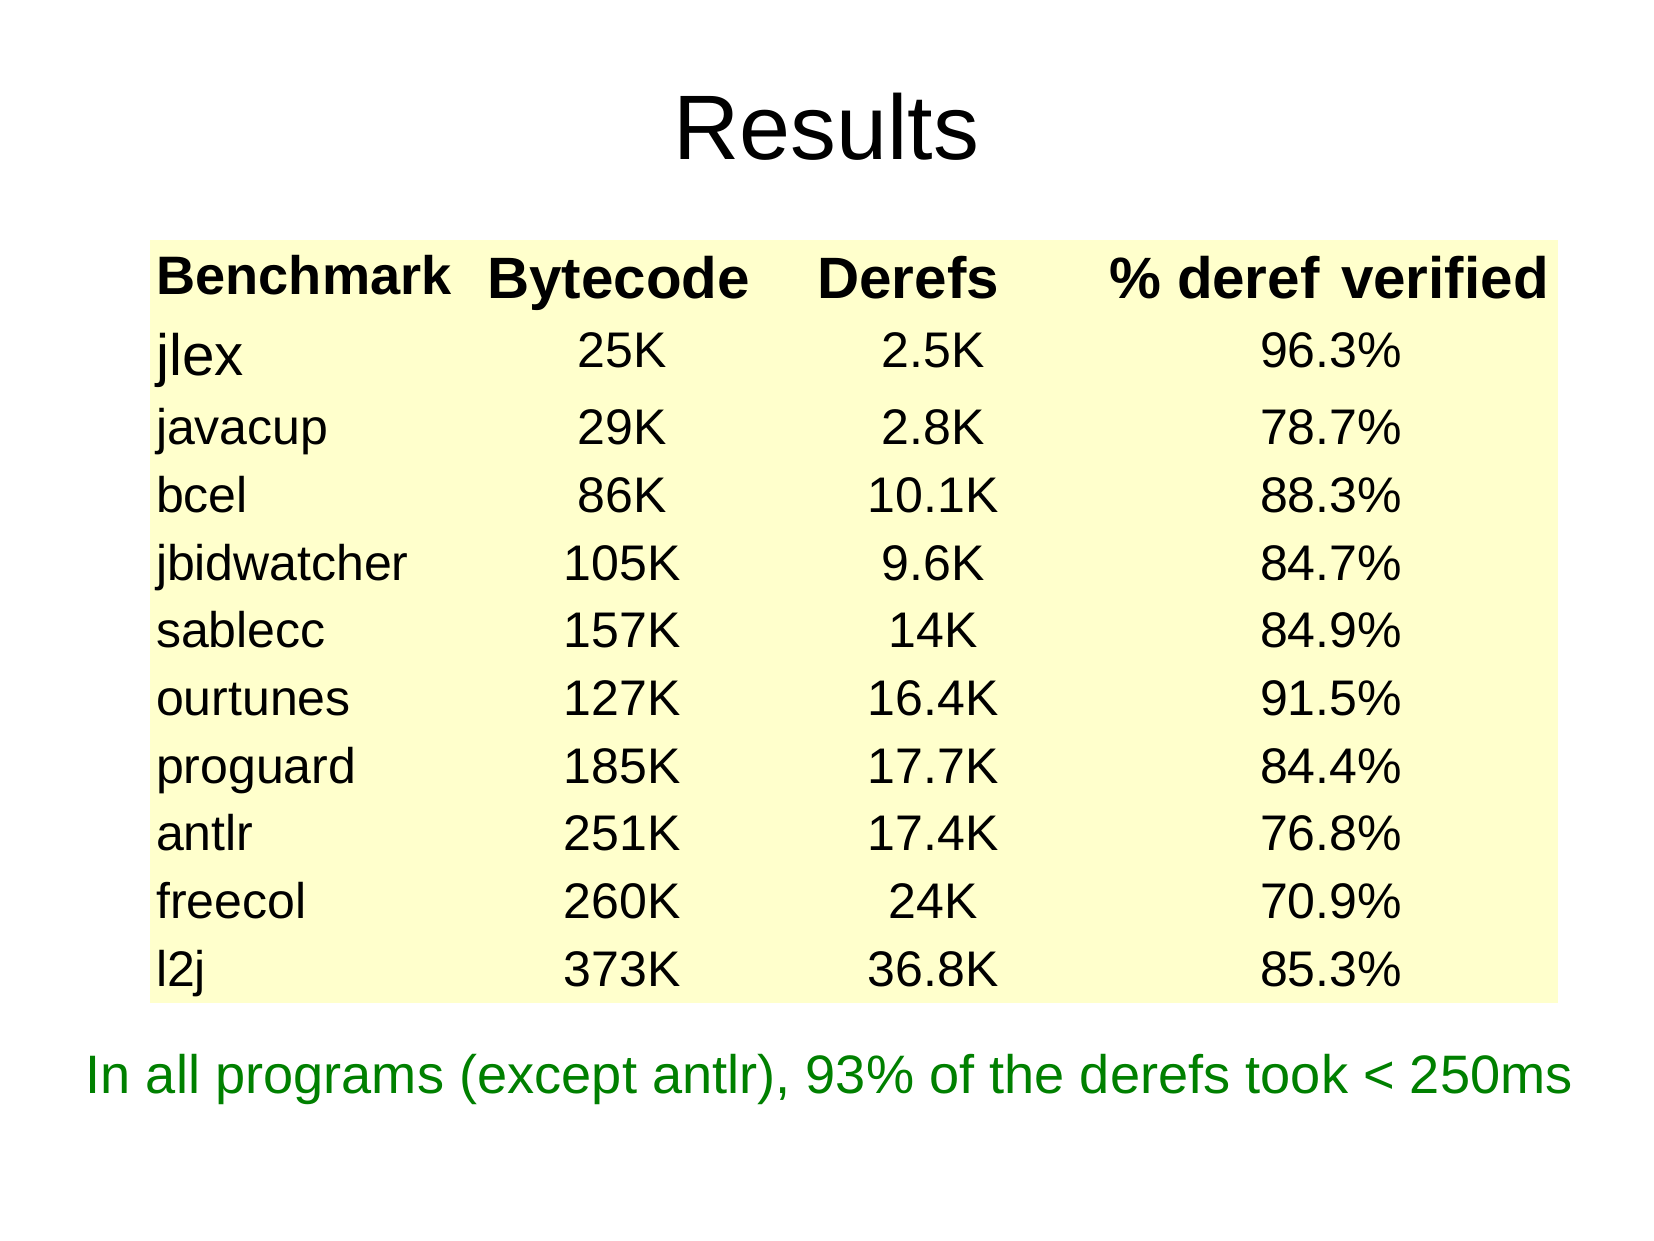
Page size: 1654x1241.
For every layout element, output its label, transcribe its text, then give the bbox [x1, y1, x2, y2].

table_cell 2.5K [763, 317, 1103, 394]
table_header % deref verified [1103, 240, 1558, 317]
table_cell jlex [150, 317, 482, 394]
table_cell 127K [482, 664, 763, 732]
table_cell 157K [482, 597, 763, 664]
table_header Benchmark [150, 240, 482, 317]
table_cell 78.7% [1103, 394, 1558, 461]
table_cell ourtunes [150, 664, 482, 732]
table_cell 185K [482, 732, 763, 800]
table_cell 260K [482, 867, 763, 935]
table_cell 17.7K [763, 732, 1103, 800]
table_cell 24K [763, 867, 1103, 935]
table_cell bcel [150, 461, 482, 529]
title Results [82, 49, 1571, 207]
table_cell 84.7% [1103, 529, 1558, 597]
table_cell jbidwatcher [150, 529, 482, 597]
table_cell sablecc [150, 597, 482, 664]
table_cell 36.8K [763, 935, 1103, 1003]
table_cell antlr [150, 800, 482, 867]
table_cell 88.3% [1103, 461, 1558, 529]
table_header Bytecode [482, 240, 763, 317]
table_header Derefs [763, 240, 1103, 317]
text_box In all programs (except antlr), 93% of the derefs took < 250ms [62, 1037, 1590, 1113]
table_cell 10.1K [763, 461, 1103, 529]
table_cell 373K [482, 935, 763, 1003]
table_cell 2.8K [763, 394, 1103, 461]
table_cell l2j [150, 935, 482, 1003]
table_cell 29K [482, 394, 763, 461]
table_cell 91.5% [1103, 664, 1558, 732]
table_cell 84.9% [1103, 597, 1558, 664]
table_cell 14K [763, 597, 1103, 664]
table_cell 9.6K [763, 529, 1103, 597]
table_cell freecol [150, 867, 482, 935]
table_cell 85.3% [1103, 935, 1558, 1003]
table_cell 96.3% [1103, 317, 1558, 394]
table_cell 251K [482, 800, 763, 867]
table_cell 25K [482, 317, 763, 394]
table_cell javacup [150, 394, 482, 461]
table_cell 84.4% [1103, 732, 1558, 800]
table_cell 16.4K [763, 664, 1103, 732]
table_cell 17.4K [763, 800, 1103, 867]
table_cell 76.8% [1103, 800, 1558, 867]
table_cell 70.9% [1103, 867, 1558, 935]
table_cell 105K [482, 529, 763, 597]
table_cell 86K [482, 461, 763, 529]
table_cell proguard [150, 732, 482, 800]
